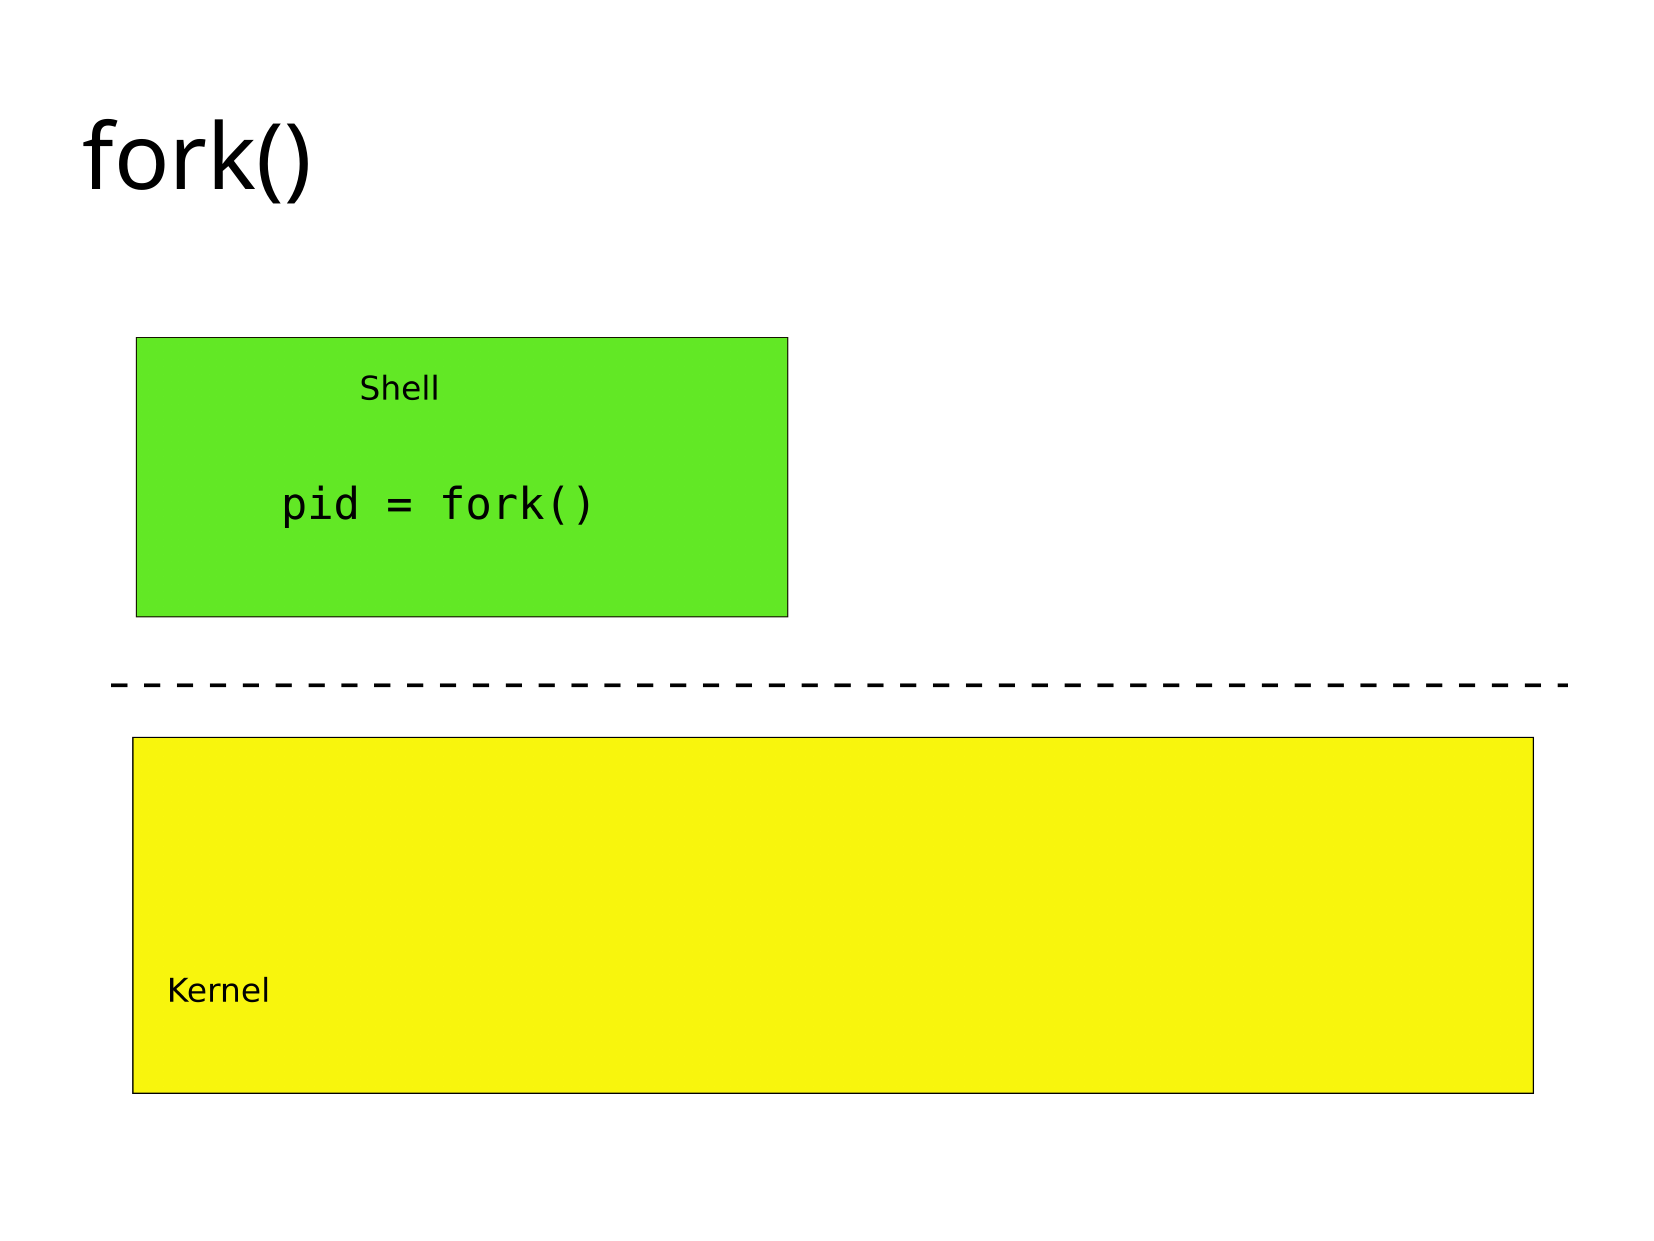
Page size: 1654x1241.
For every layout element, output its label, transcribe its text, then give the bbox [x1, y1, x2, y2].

picture [111, 337, 1568, 1094]
title fork() [82, 49, 825, 257]
